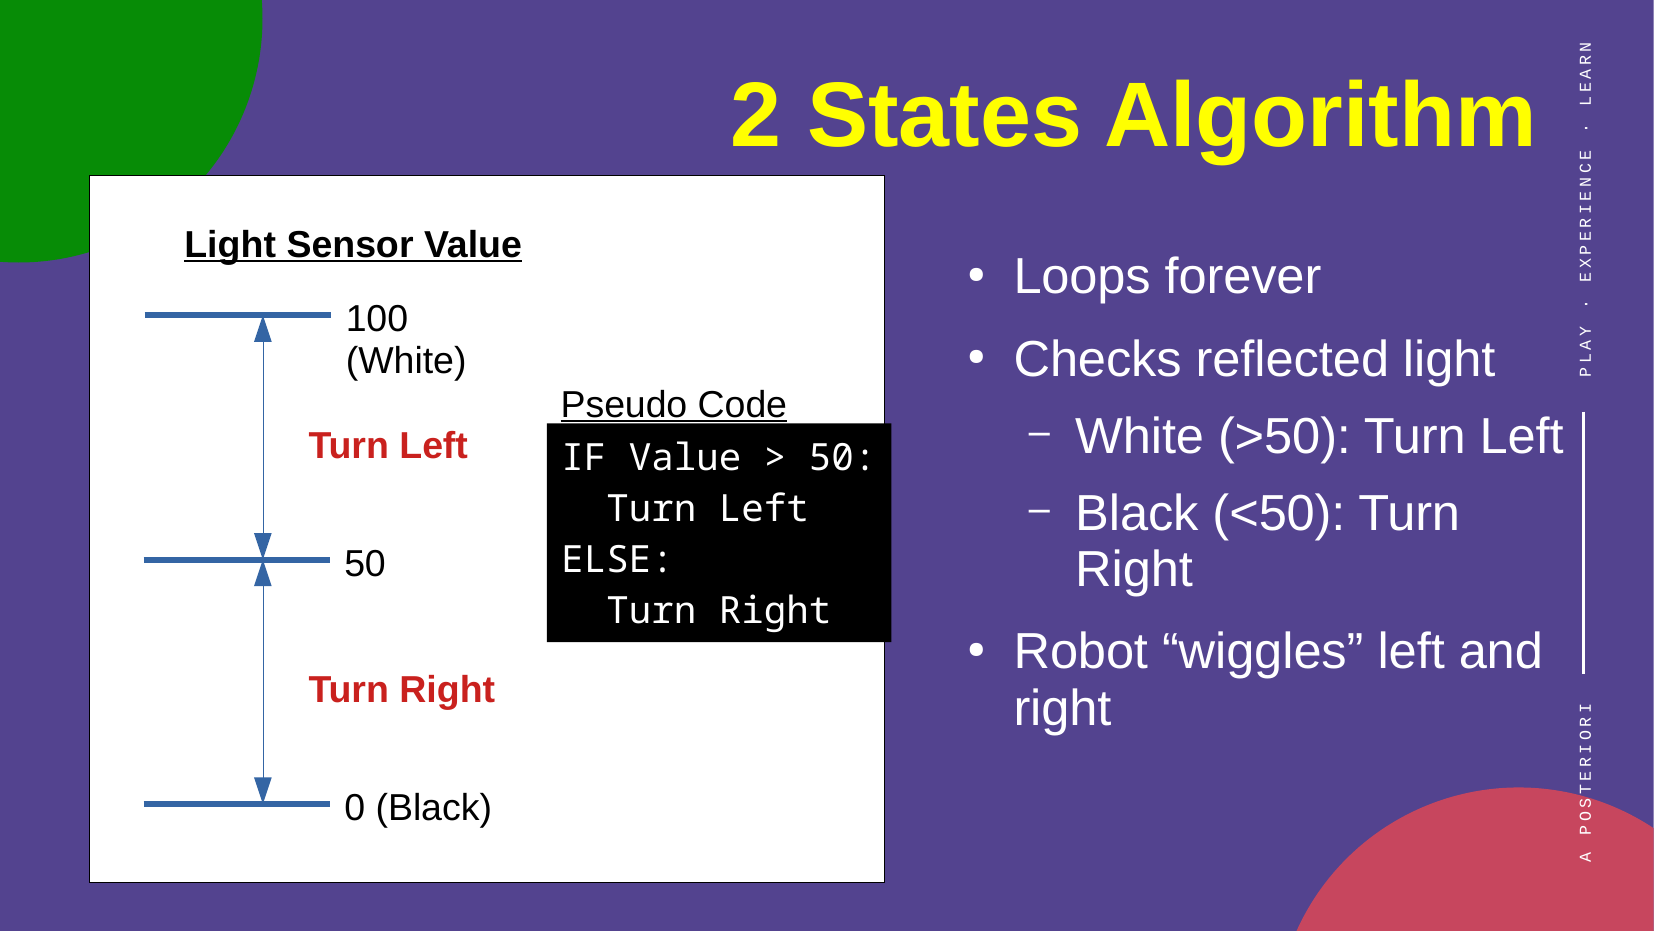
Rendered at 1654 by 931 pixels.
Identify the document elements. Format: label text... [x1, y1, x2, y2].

text_box Light Sensor Value [169, 216, 538, 273]
text_box 50 [329, 534, 454, 592]
title 2 States Algorithm [262, 37, 1538, 193]
text_box [89, 175, 885, 883]
text_box IF Value > 50: Turn Left ELSE: Turn Right [546, 423, 839, 590]
list Loops forever Checks reflected light White (>50): Turn Left Black (<50): Turn Right Robot “wiggles” left and right [951, 248, 1571, 788]
text_box Pseudo Code [545, 376, 802, 434]
text_box 0 (Black) [329, 779, 555, 837]
text_box 100 (White) [331, 290, 530, 408]
text_box Turn Right [293, 661, 511, 719]
text_box Turn Left [293, 417, 484, 475]
